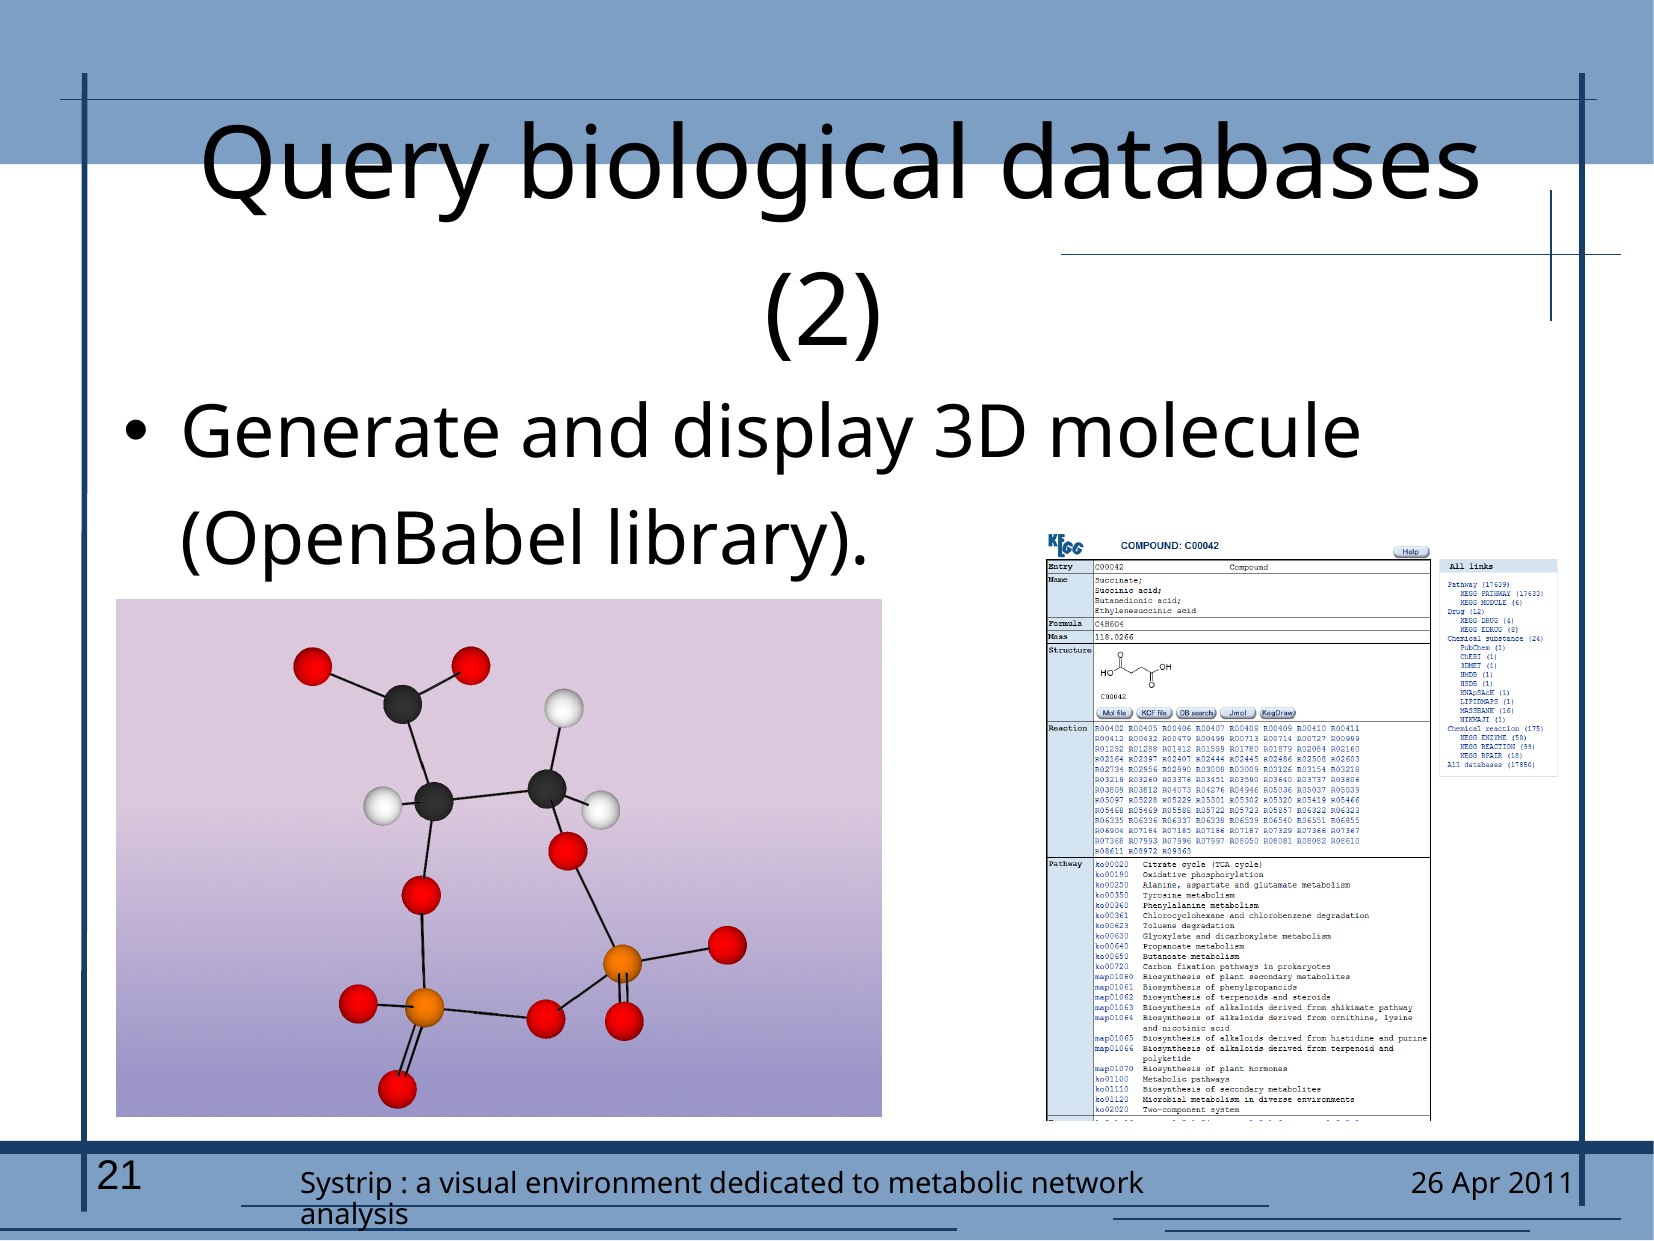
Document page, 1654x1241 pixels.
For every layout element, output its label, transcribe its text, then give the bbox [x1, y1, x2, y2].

list Generate and display 3D molecule (OpenBabel library). [124, 372, 1537, 1103]
title Query biological databases (2) [117, 124, 1530, 332]
picture [116, 599, 882, 1117]
picture [1038, 524, 1576, 1126]
